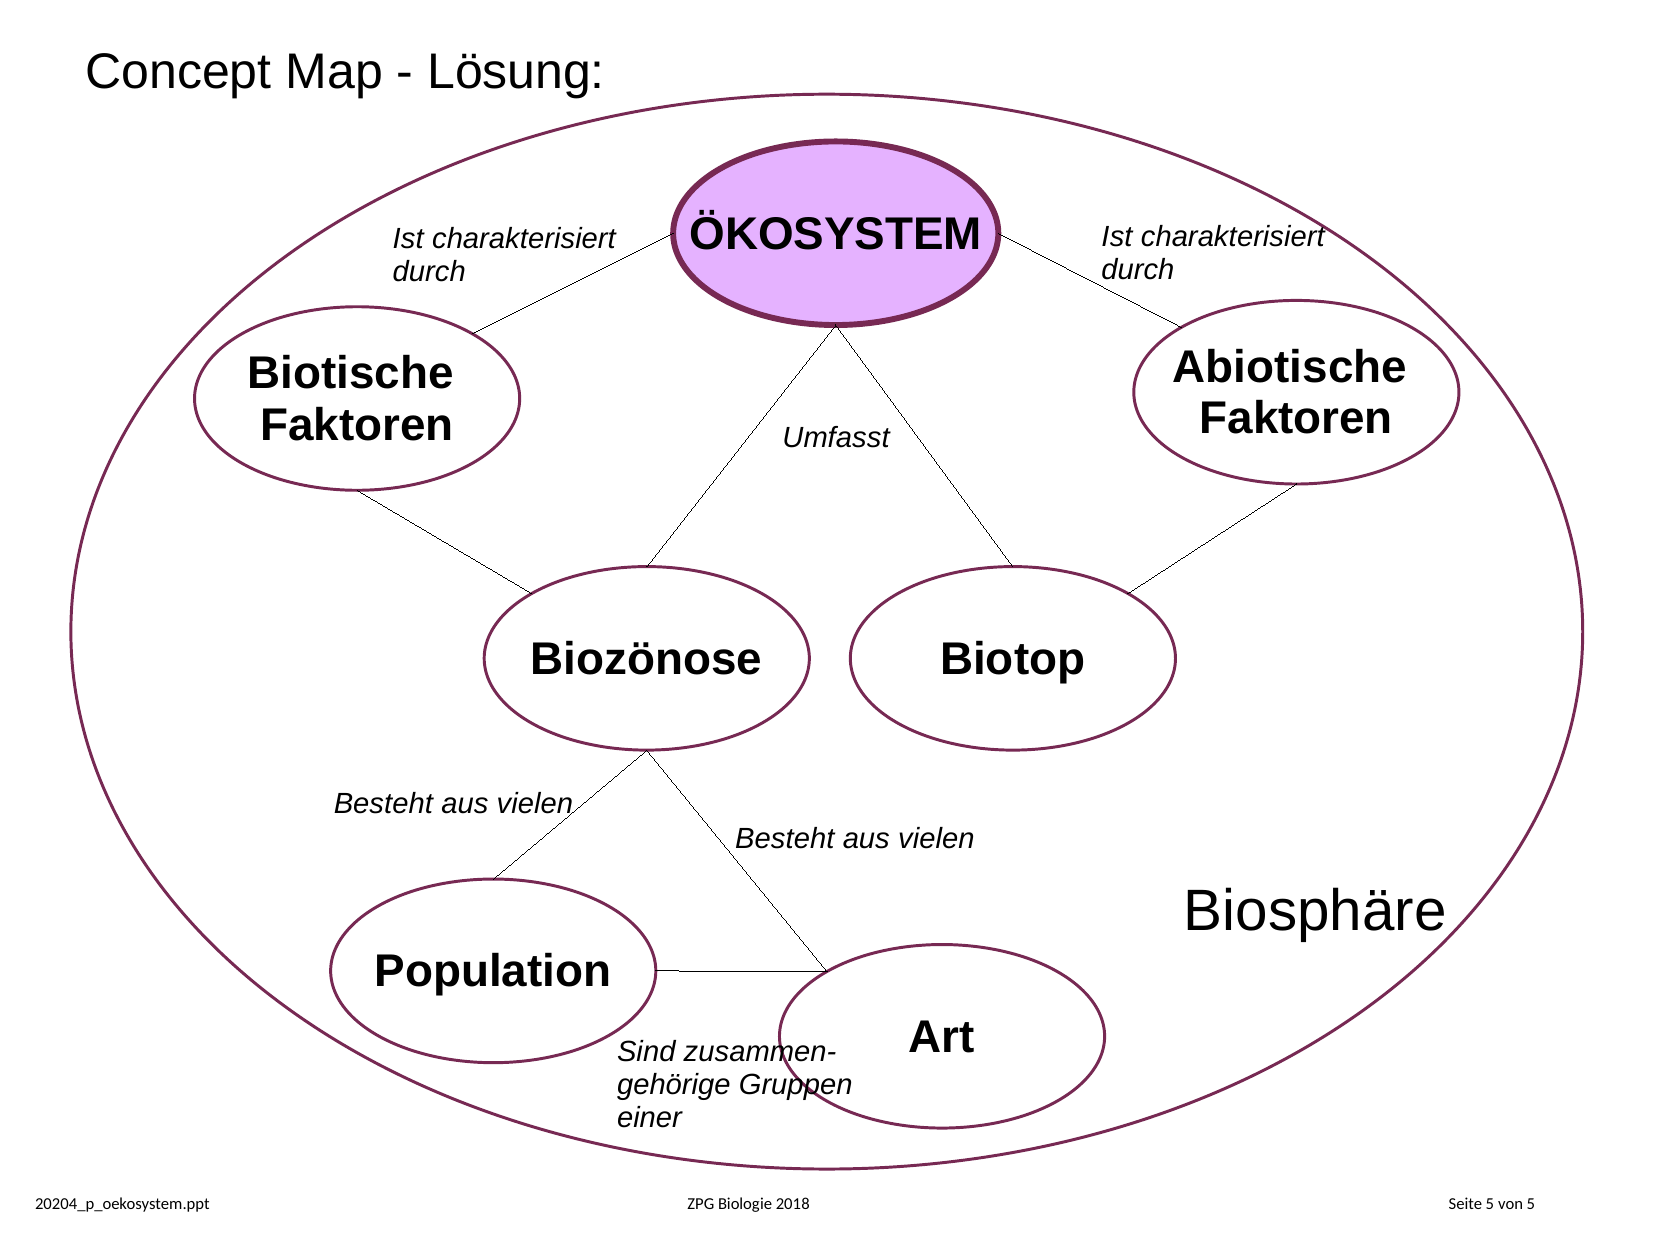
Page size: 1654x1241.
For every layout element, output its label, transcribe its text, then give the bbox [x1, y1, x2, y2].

text_box Biozönose [484, 566, 810, 751]
text_box Biotop [850, 566, 1176, 751]
text_box Population [330, 879, 656, 1063]
text_box Sind zusammen-gehörige Gruppen einer [602, 1027, 886, 1141]
text_box Besteht aus vielen [318, 779, 591, 827]
text_box Umfasst [767, 413, 910, 461]
text_box Biosphäre [1169, 870, 1501, 969]
text_box Abiotische Faktoren [1133, 300, 1459, 485]
text_box Concept Map - Lösung: [70, 35, 662, 162]
text_box Concept Map - Lösung: [466, 109, 662, 162]
text_box Ist charakterisiert durch [1086, 212, 1359, 293]
text_box ÖKOSYSTEM [673, 141, 999, 326]
text_box Besteht aus vielen [720, 814, 993, 863]
text_box Ist charakterisiert durch [377, 214, 650, 296]
text_box Biotische Faktoren [194, 306, 520, 491]
text_box Art [780, 944, 1105, 1129]
text_box 20204_p_oekosystem.ppt ZPG Biologie 2018 Seite 5 von 5 [20, 1185, 1615, 1222]
